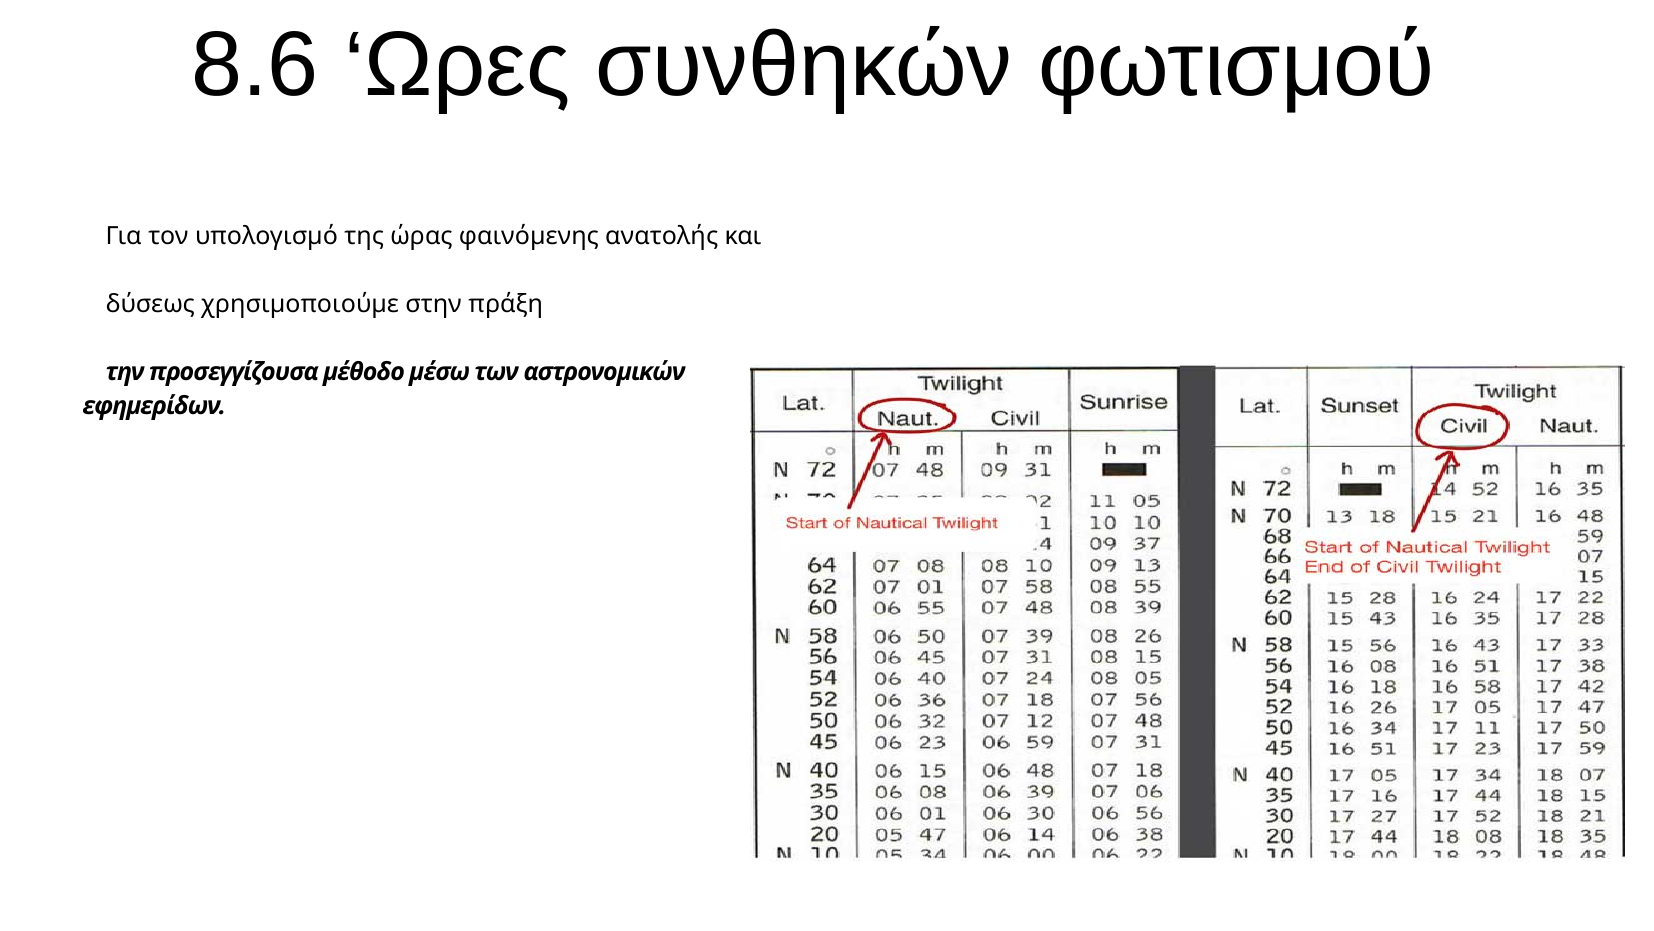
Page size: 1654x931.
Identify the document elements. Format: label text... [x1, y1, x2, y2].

list Για τον υπολογισμό της ώρας φαινόμενης ανατολής και δύσεως χρησιμοποιούμε στην πράξη την προσεγγίζουσα μέθοδο μέσω των αστρονομικών εφημερίδων. [82, 217, 809, 758]
picture [750, 363, 1625, 863]
title 8.6 ‘Ωρες συνθηκών φωτισμού [82, 12, 1571, 218]
